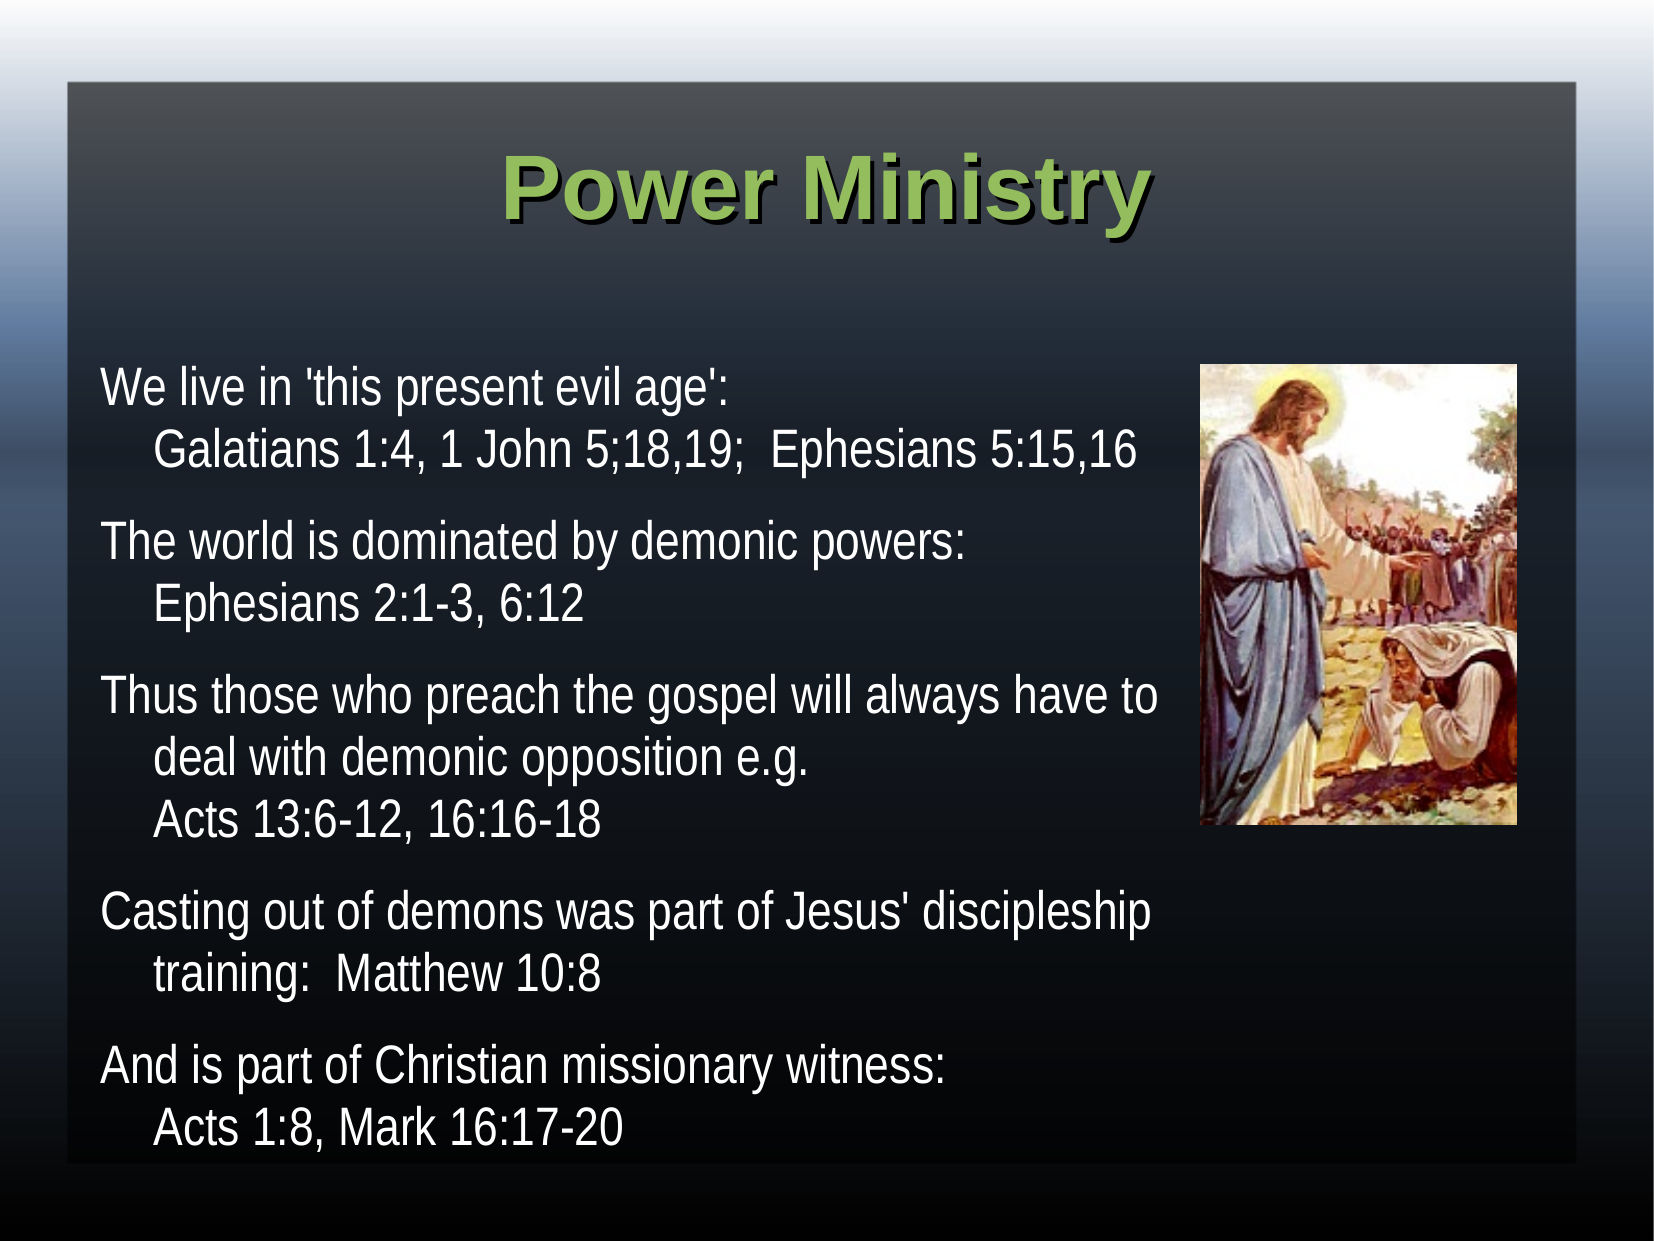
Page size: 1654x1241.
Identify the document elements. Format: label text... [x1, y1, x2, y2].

picture [0, 0, 1654, 1241]
list We live in 'this present evil age': Galatians 1:4, 1 John 5;18,19; Ephesians 5:15,16 The world is dominated by demonic powers: Ephesians 2:1-3, 6:12 Thus those who preach the gospel will always have to deal with demonic opposition e.g. Acts 13:6-12, 16:16-18 Casting out of demons was part of Jesus' discipleship training: Matthew 10:8 And is part of Christian missionary witness: Acts 1:8, Mark 16:17-20 [82, 354, 1163, 1150]
title Power Ministry [82, 92, 1571, 285]
